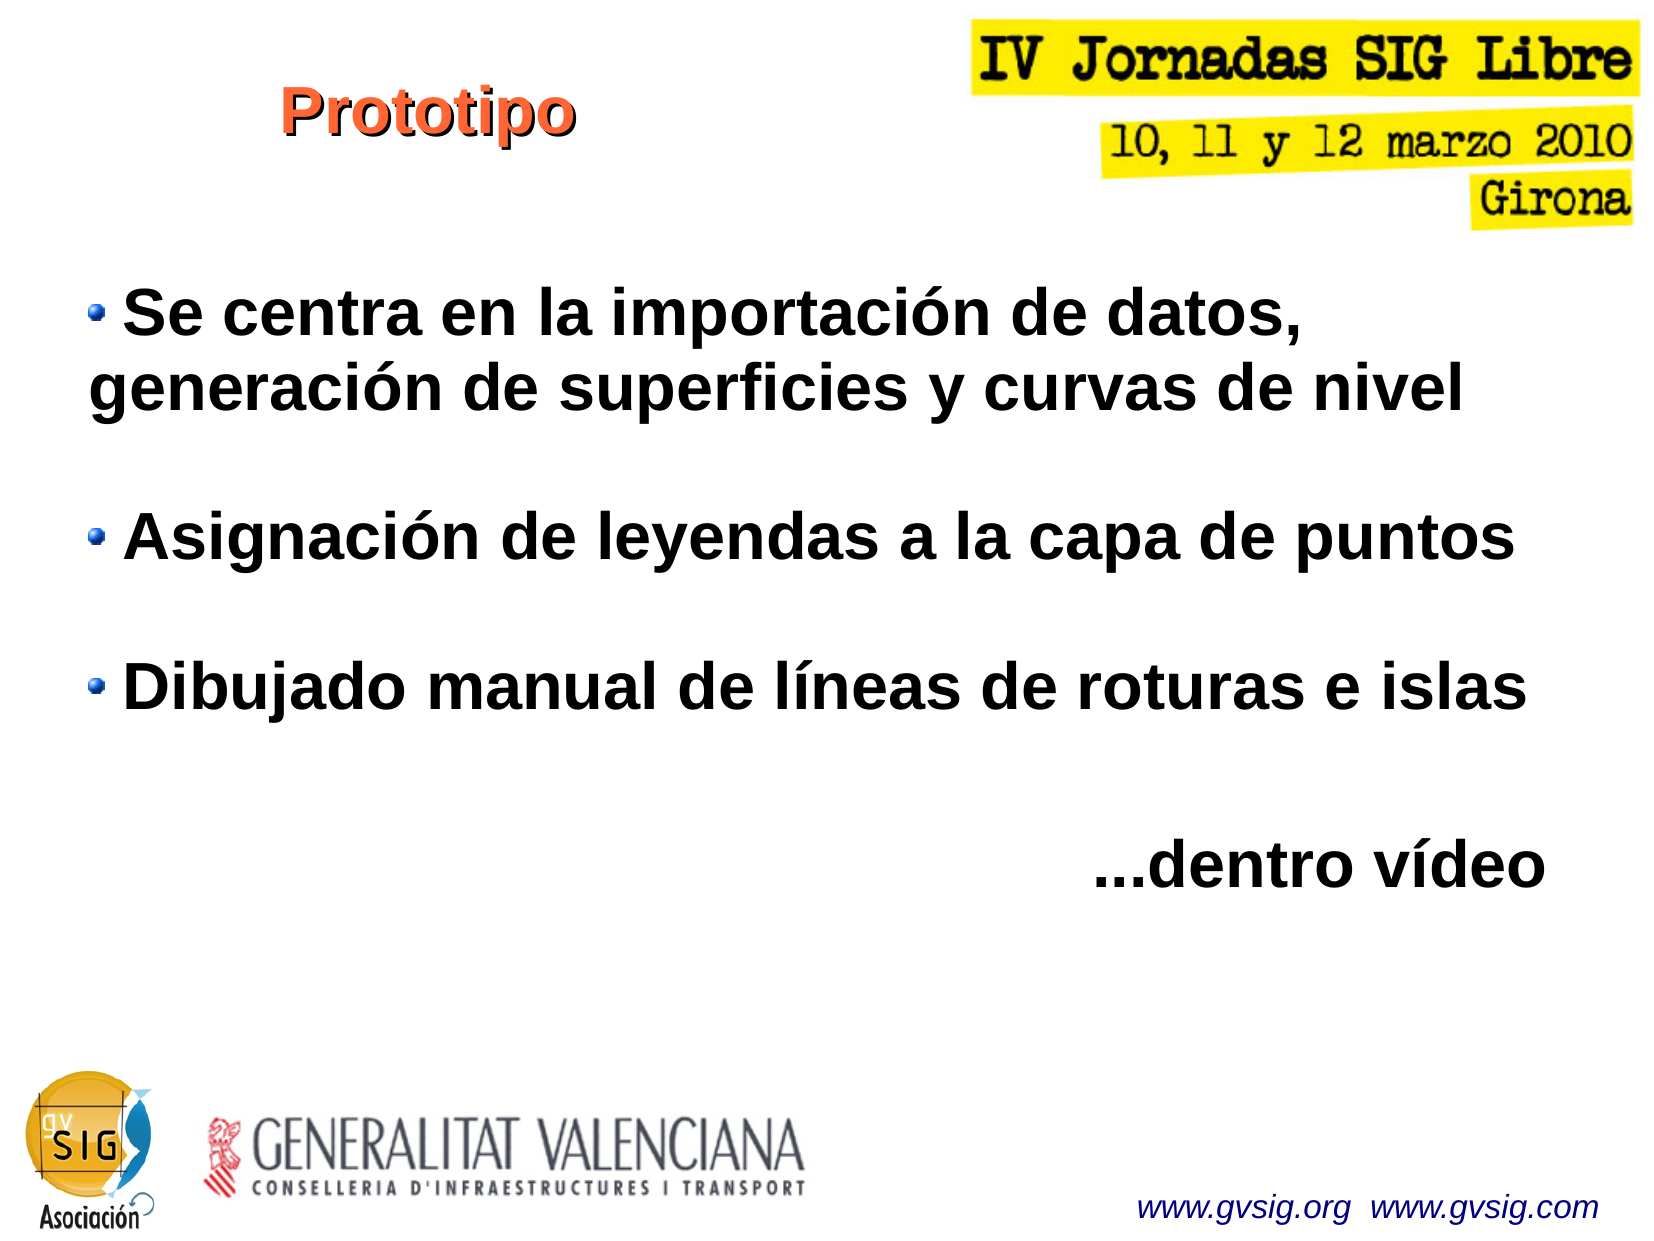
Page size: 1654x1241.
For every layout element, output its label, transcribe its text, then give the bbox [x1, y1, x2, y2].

picture [0, 1062, 178, 1241]
title Prototipo [0, 14, 857, 207]
picture [956, 0, 1654, 276]
text_box ...dentro vídeo [1092, 826, 1576, 902]
subtitle Se centra en la importación de datos, generación de superficies y curvas de nivel Asignación de leyendas a la capa de puntos Dibujado manual de líneas de roturas e islas [88, 260, 1565, 739]
picture [197, 1110, 815, 1204]
